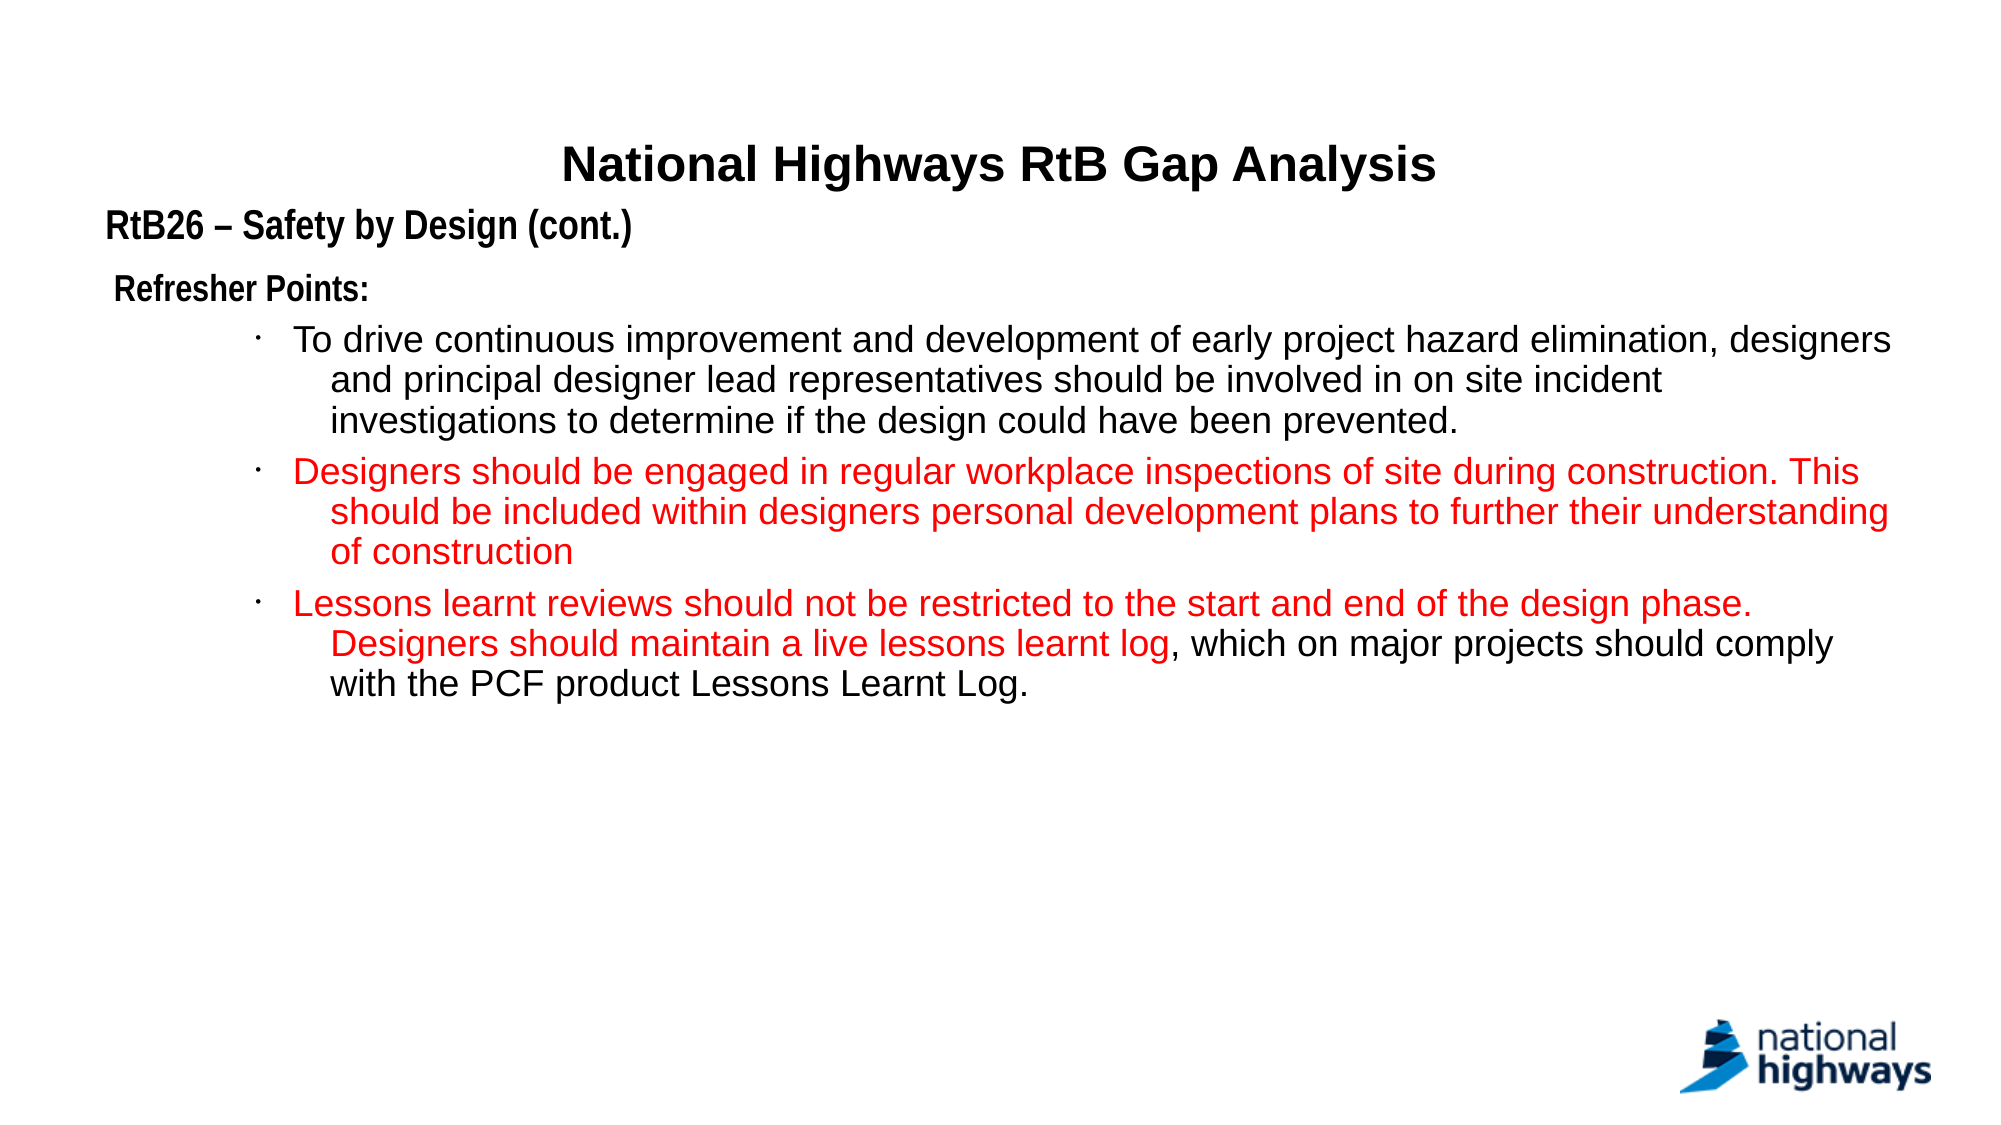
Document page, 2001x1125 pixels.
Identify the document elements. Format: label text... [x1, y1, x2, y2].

list RtB26 – Safety by Design (cont.) Refresher Points: To drive continuous improvement and development of early project hazard elimination, designers and principal designer lead representatives should be involved in on site incident investigations to determine if the design could have been prevented. Designers should be engaged in regular workplace inspections of site during construction. This should be included within designers personal development plans to further their understanding of construction Lessons learnt reviews should not be restricted to the start and end of the design phase. Designers should maintain a live lessons learnt log, which on major projects should comply with the PCF product Lessons Learnt Log. [90, 195, 1910, 1075]
title National Highways RtB Gap Analysis [88, 113, 1911, 218]
